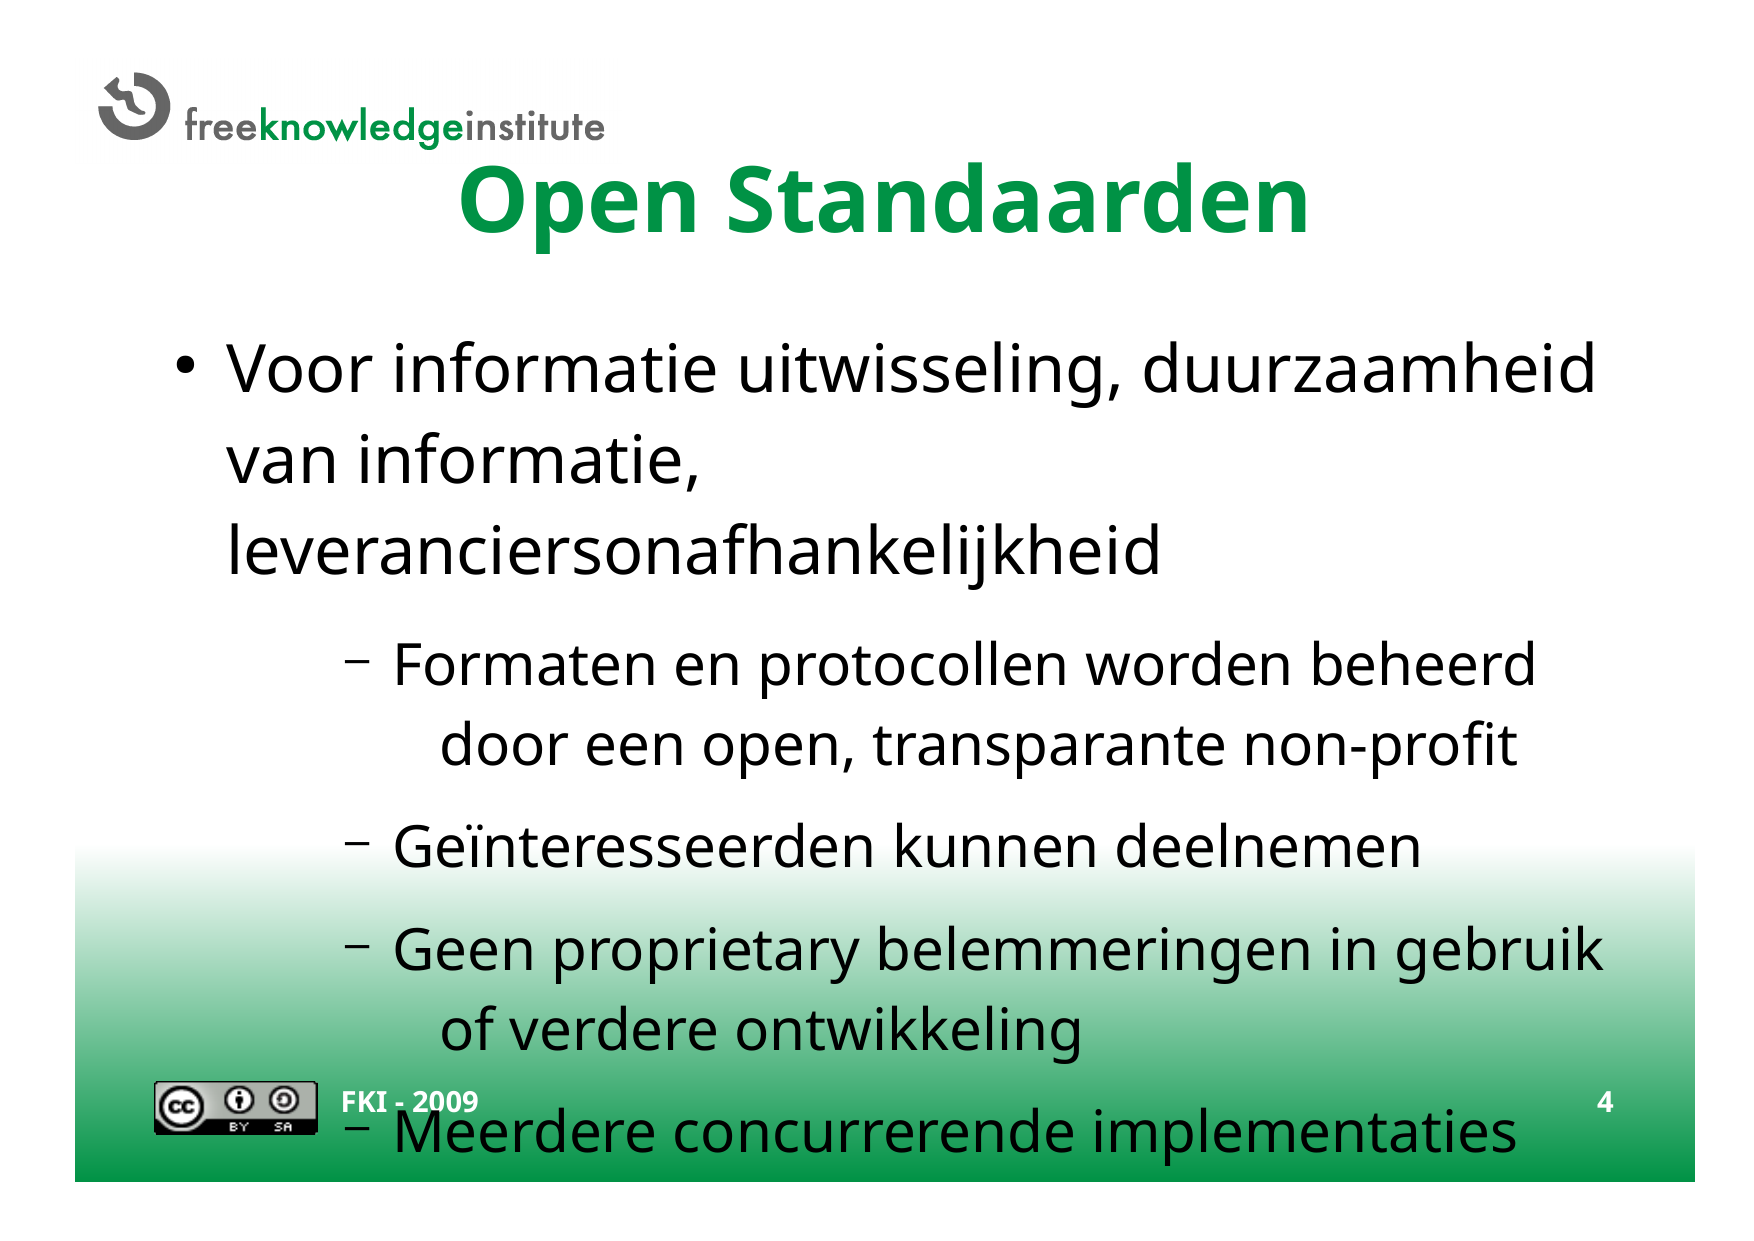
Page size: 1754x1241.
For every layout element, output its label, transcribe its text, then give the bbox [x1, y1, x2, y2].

list Voor informatie uitwisseling, duurzaamheid van informatie, leveranciersonafhankelijkheid Formaten en protocollen worden beheerd door een open, transparante non-profit Geïnteresseerden kunnen deelnemen Geen proprietary belemmeringen in gebruik of verdere ontwikkeling Meerdere concurrerende implementaties [155, 321, 1614, 1090]
picture [75, 58, 622, 164]
picture [154, 1081, 318, 1135]
title Open Standaarden [155, 103, 1614, 292]
